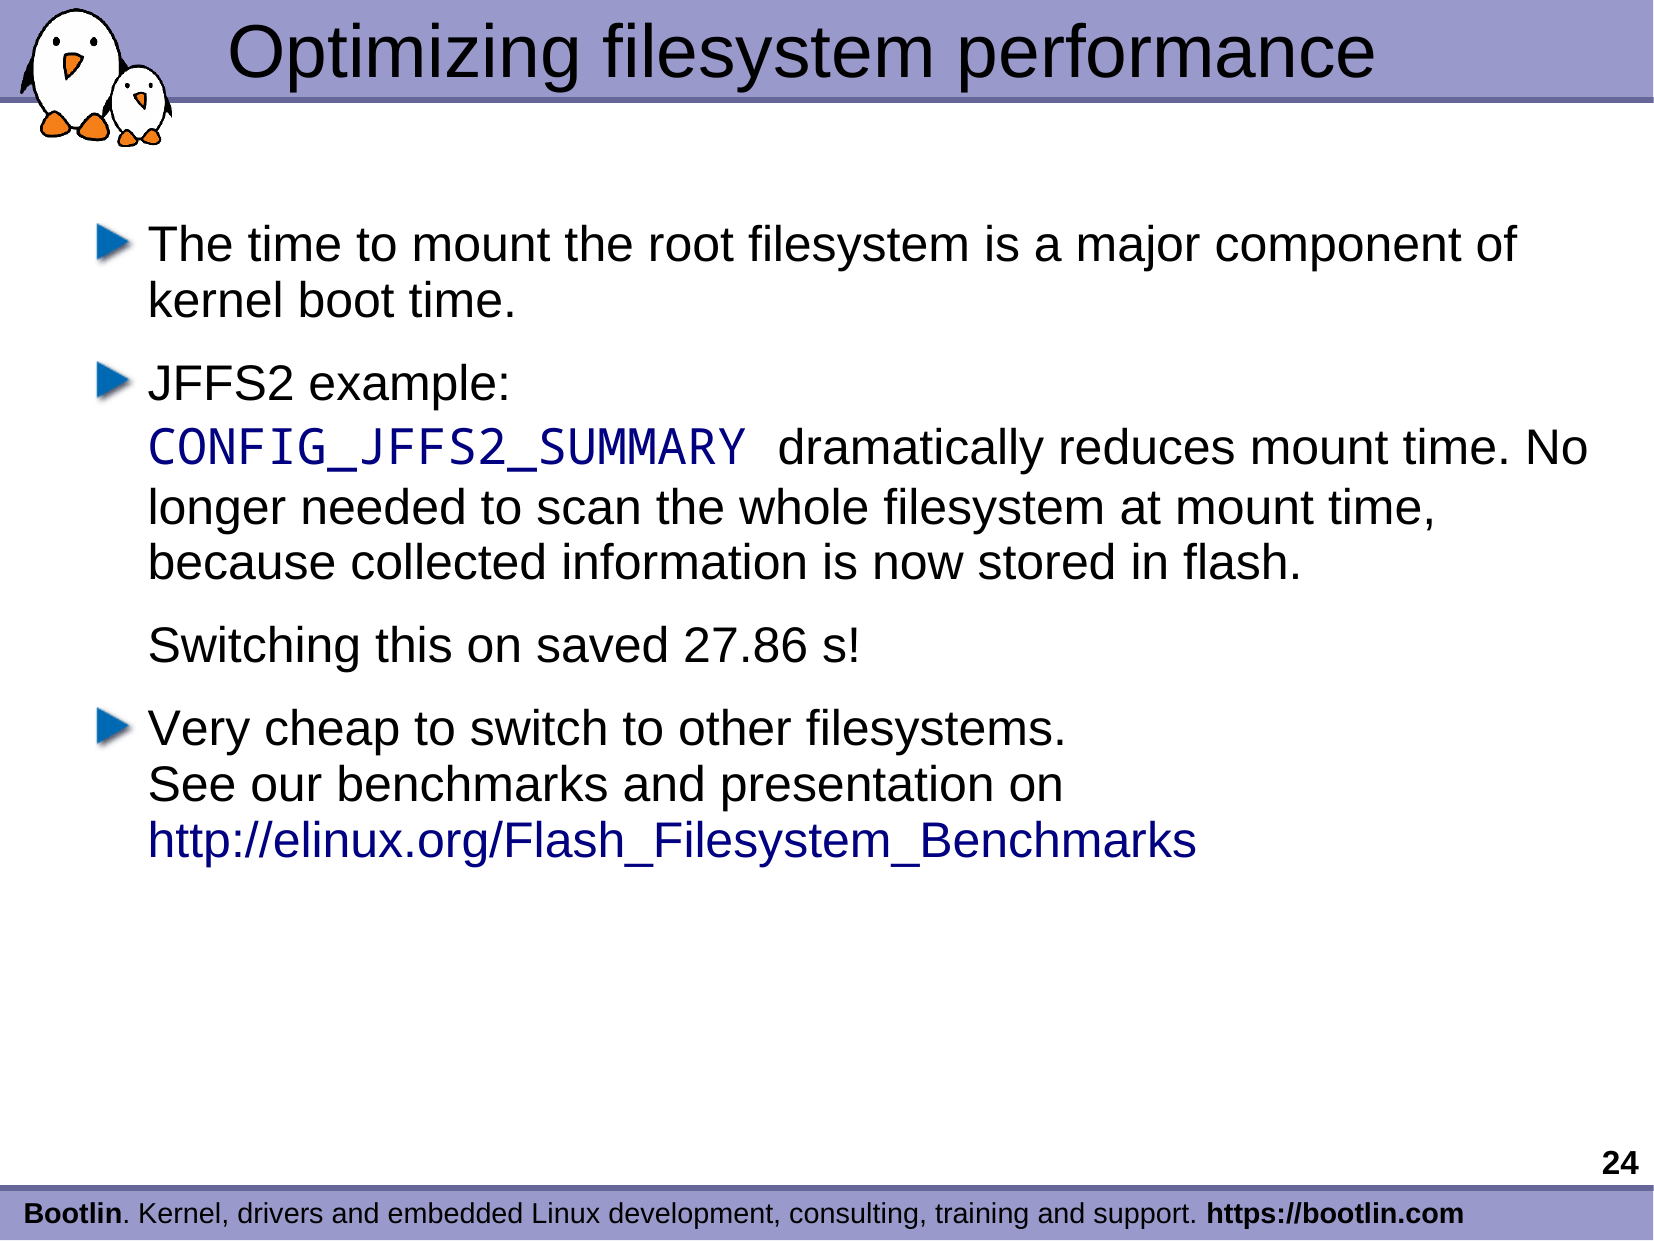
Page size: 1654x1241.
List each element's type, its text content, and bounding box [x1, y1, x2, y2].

list The time to mount the root filesystem is a major component of kernel boot time. JFFS2 example: CONFIG_JFFS2_SUMMARY dramatically reduces mount time. No longer needed to scan the whole filesystem at mount time, because collected information is now stored in flash. Switching this on saved 27.86 s! Very cheap to switch to other filesystems. See our benchmarks and presentation on http://elinux.org/Flash_Filesystem_Benchmarks [76, 216, 1596, 1066]
picture [20, 8, 172, 147]
title Optimizing filesystem performance [77, 0, 1529, 104]
